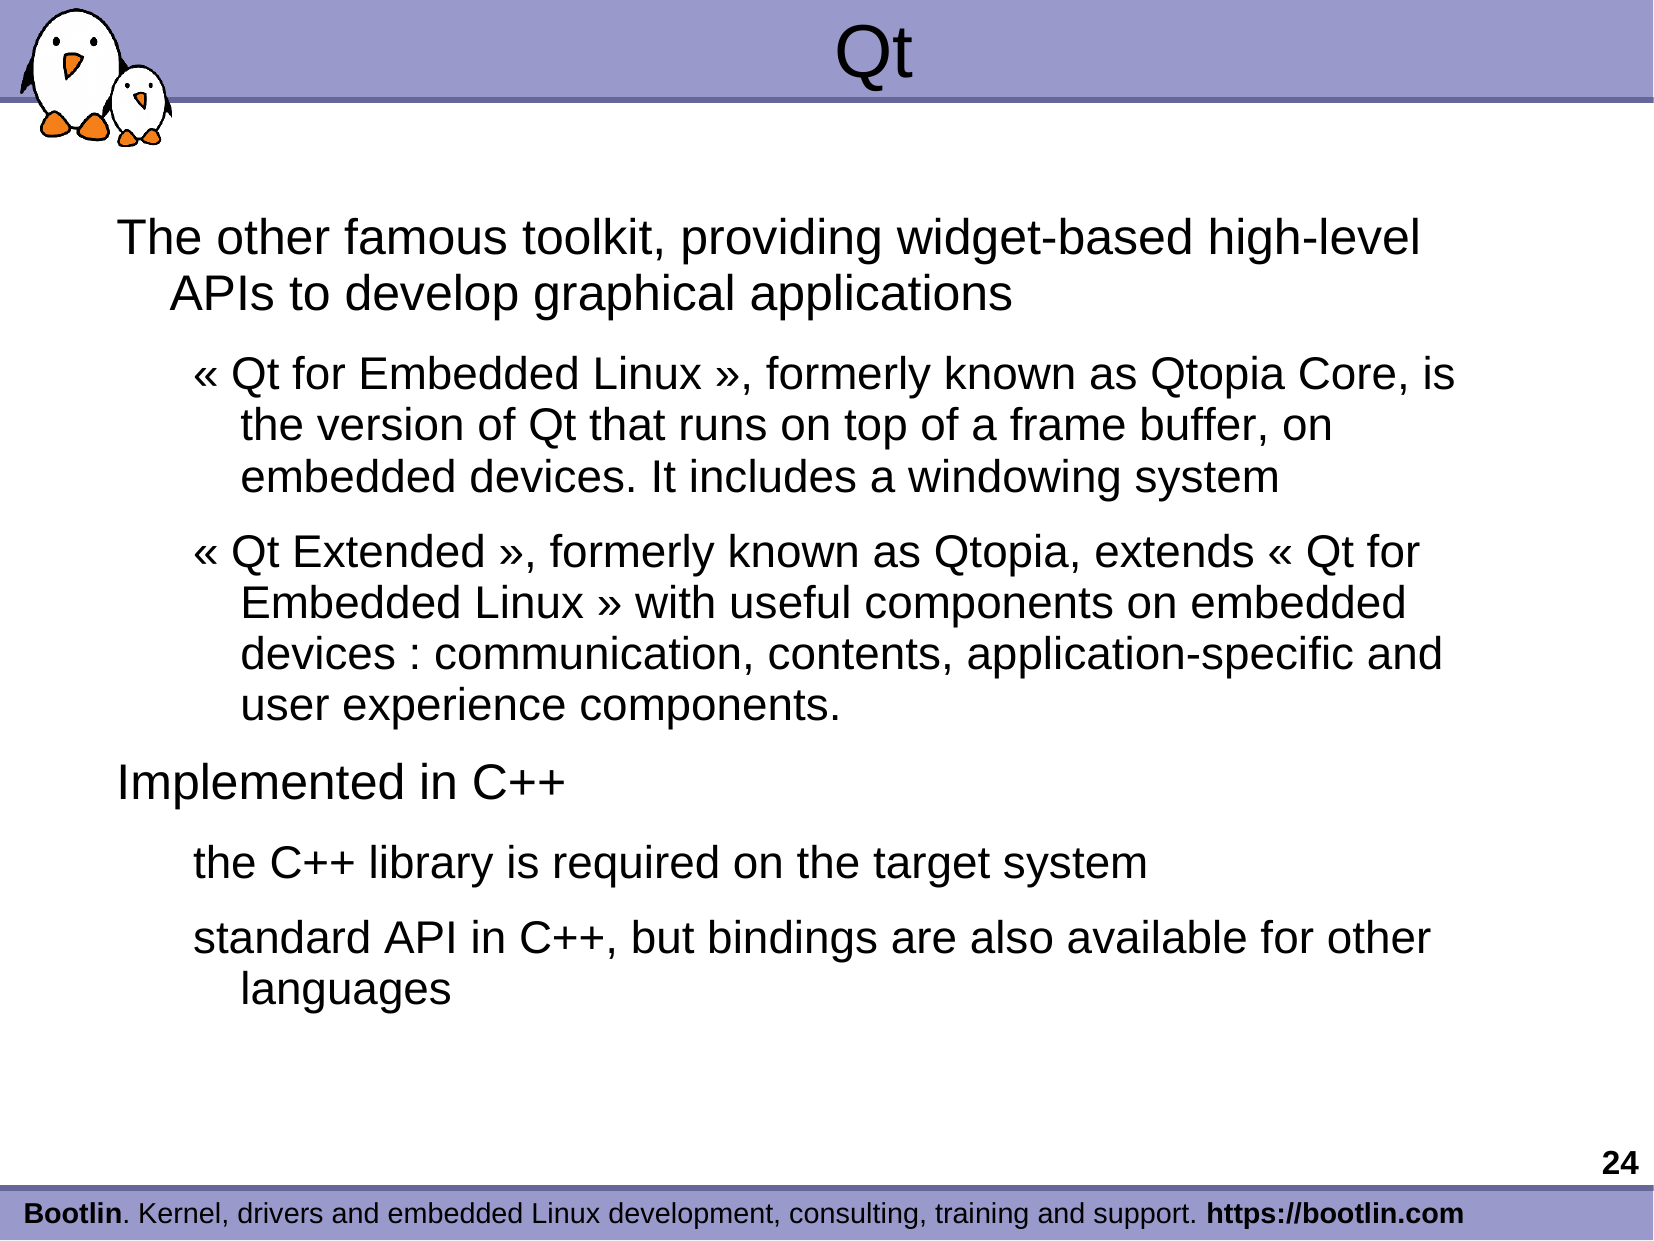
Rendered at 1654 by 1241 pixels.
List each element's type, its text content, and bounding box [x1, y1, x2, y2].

picture [20, 8, 172, 147]
list The other famous toolkit, providing widget-based high-level APIs to develop graphical applications « Qt for Embedded Linux », formerly known as Qtopia Core, is the version of Qt that runs on top of a frame buffer, on embedded devices. It includes a windowing system « Qt Extended », formerly known as Qtopia, extends « Qt for Embedded Linux » with useful components on embedded devices : communication, contents, application-specific and user experience components. Implemented in C++ the C++ library is required on the target system standard API in C++, but bindings are also available for other languages [98, 209, 1513, 1091]
title Qt [197, 5, 1551, 97]
